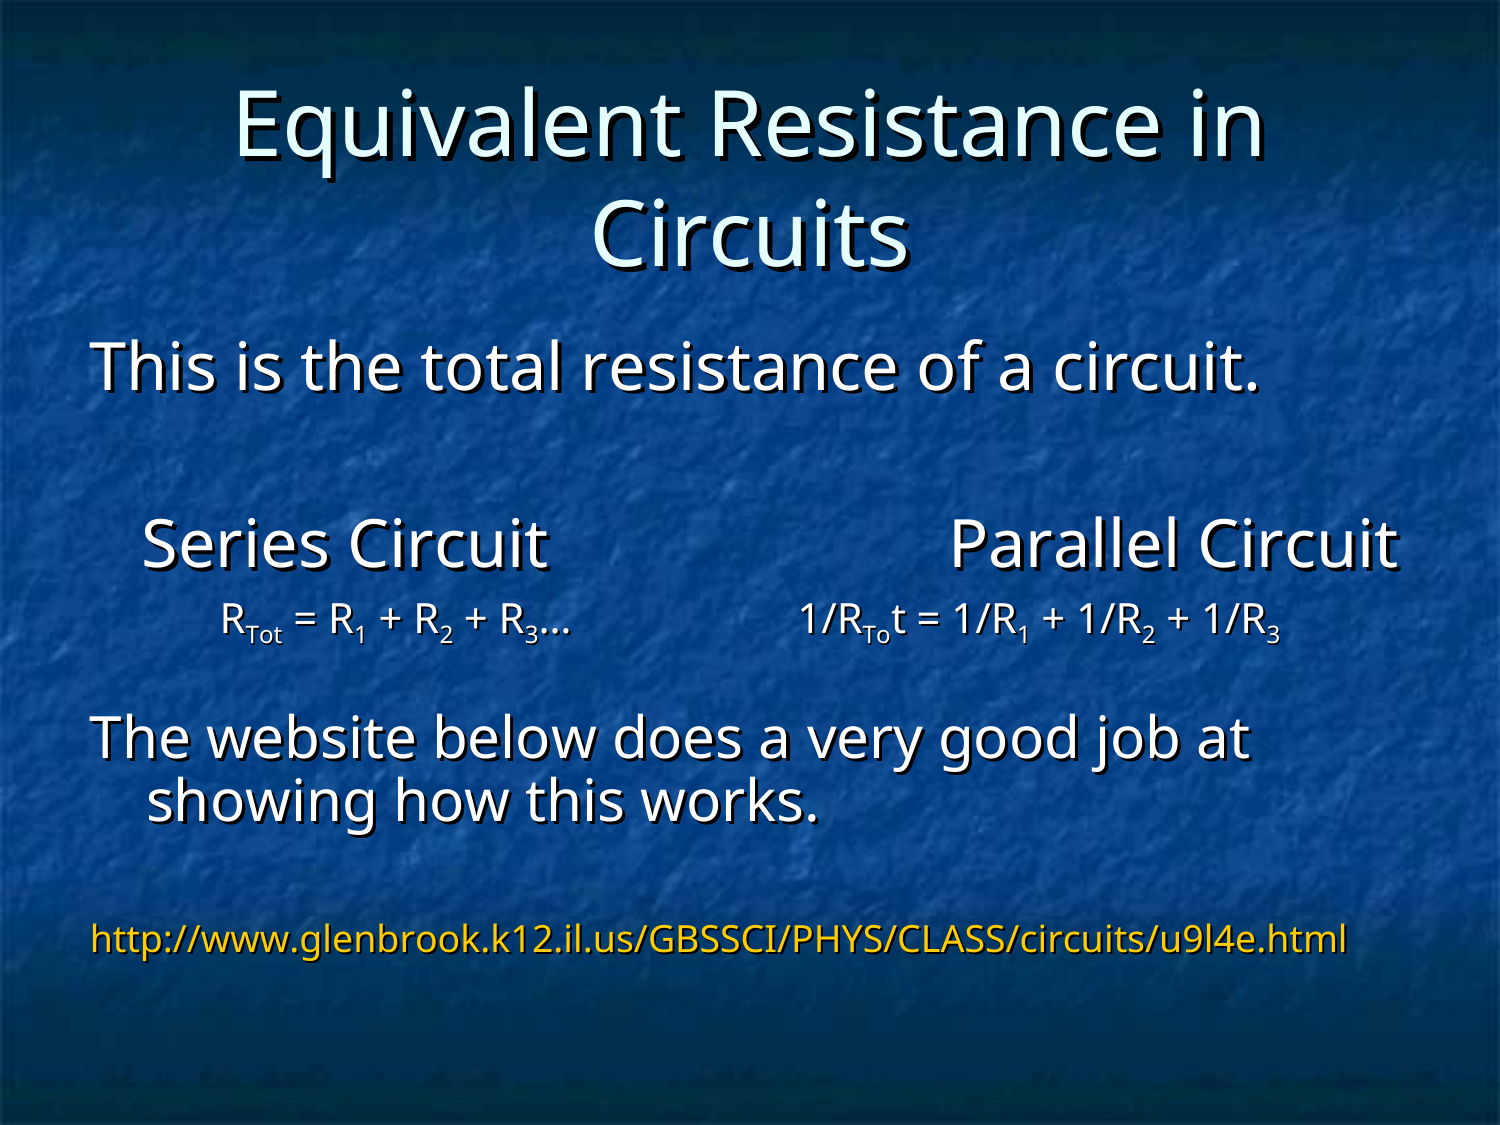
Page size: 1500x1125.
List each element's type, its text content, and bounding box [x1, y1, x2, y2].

picture [0, 0, 1500, 1125]
list This is the total resistance of a circuit. Series Circuit Parallel Circuit RTot = R1 + R2 + R3… 1/RTot = 1/R1 + 1/R2 + 1/R3 The website below does a very good job at showing how this works. http://www.glenbrook.k12.il.us/GBSSCI/PHYS/CLASS/circuits/u9l4e.html [75, 324, 1426, 1000]
title Equivalent Resistance in Circuits [75, 57, 1426, 293]
